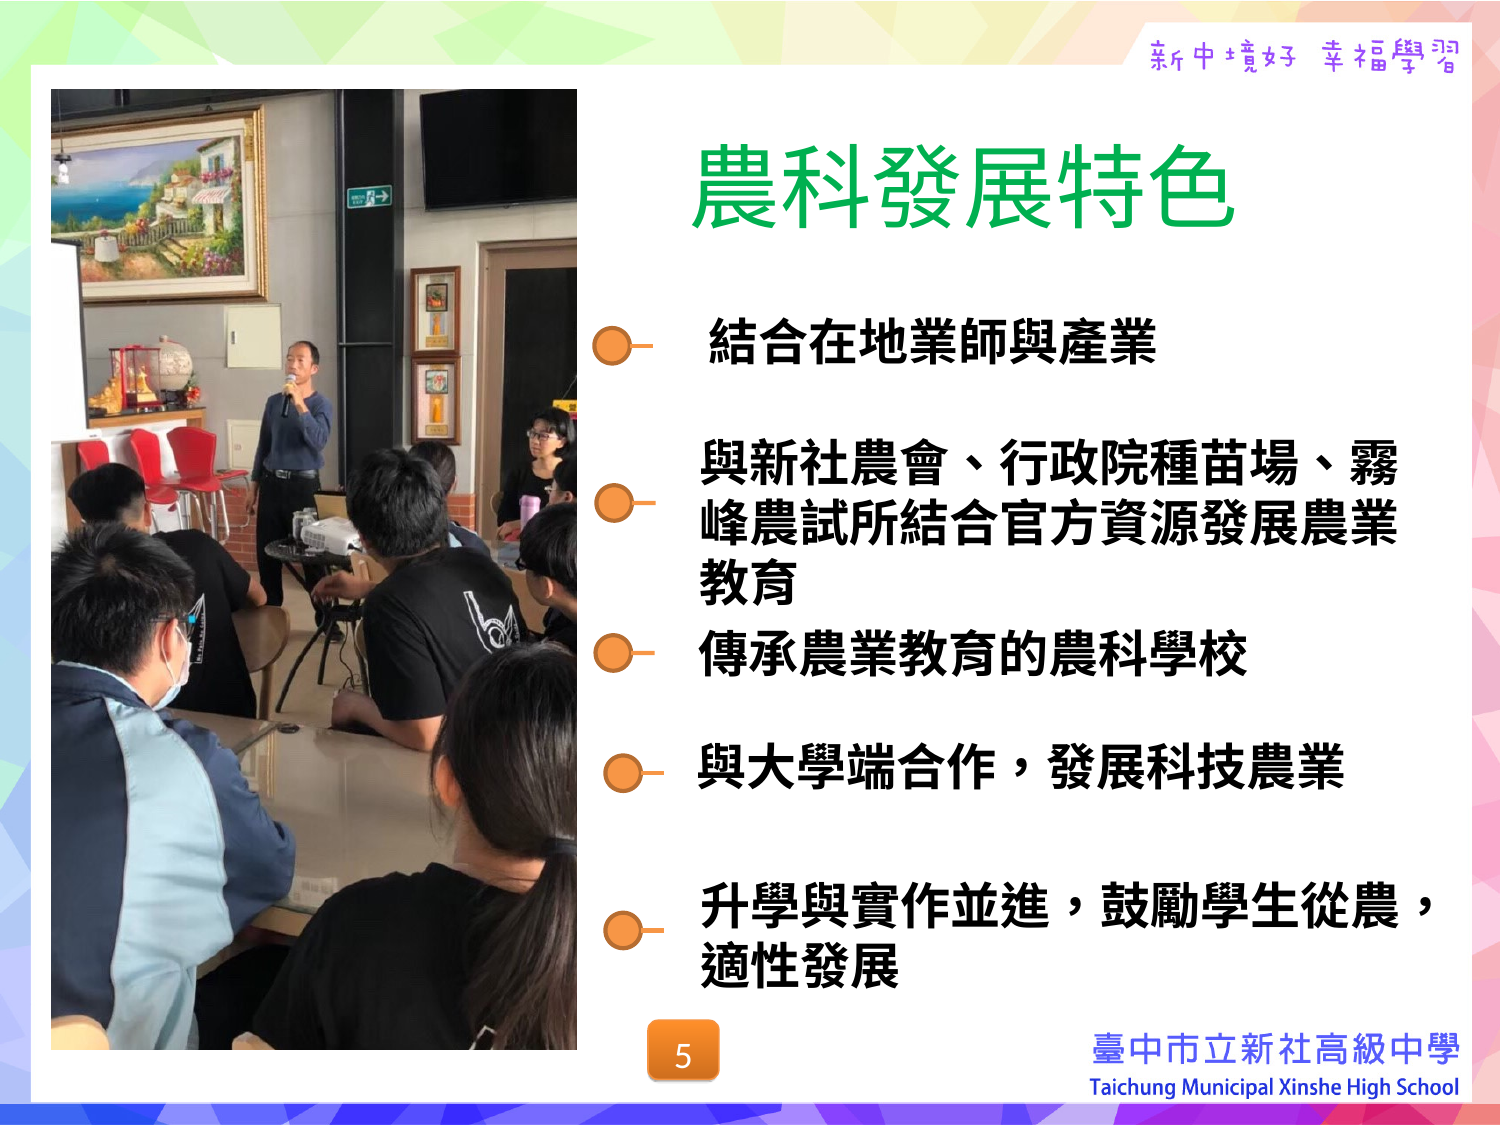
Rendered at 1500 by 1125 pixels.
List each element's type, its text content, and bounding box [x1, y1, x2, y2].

text_box 傳承農業教育的農科學校 [683, 615, 1440, 691]
text_box 5 [648, 1020, 719, 1080]
text_box 與新社農會、行政院種苗場、霧峰農試所結合官方資源發展農業教育 [684, 423, 1422, 621]
text_box [595, 635, 631, 671]
title 農科發展特色 [655, 118, 1272, 251]
text_box [605, 912, 641, 949]
text_box 結合在地業師與產業 [693, 302, 1219, 379]
text_box [596, 485, 632, 521]
text_box 升學與實作並進，鼓勵學生從農， 適性發展 [685, 867, 1473, 1065]
text_box 與大學端合作，發展科技農業 [681, 727, 1369, 804]
text_box [594, 328, 630, 364]
picture [51, 89, 577, 1050]
text_box [605, 755, 641, 791]
